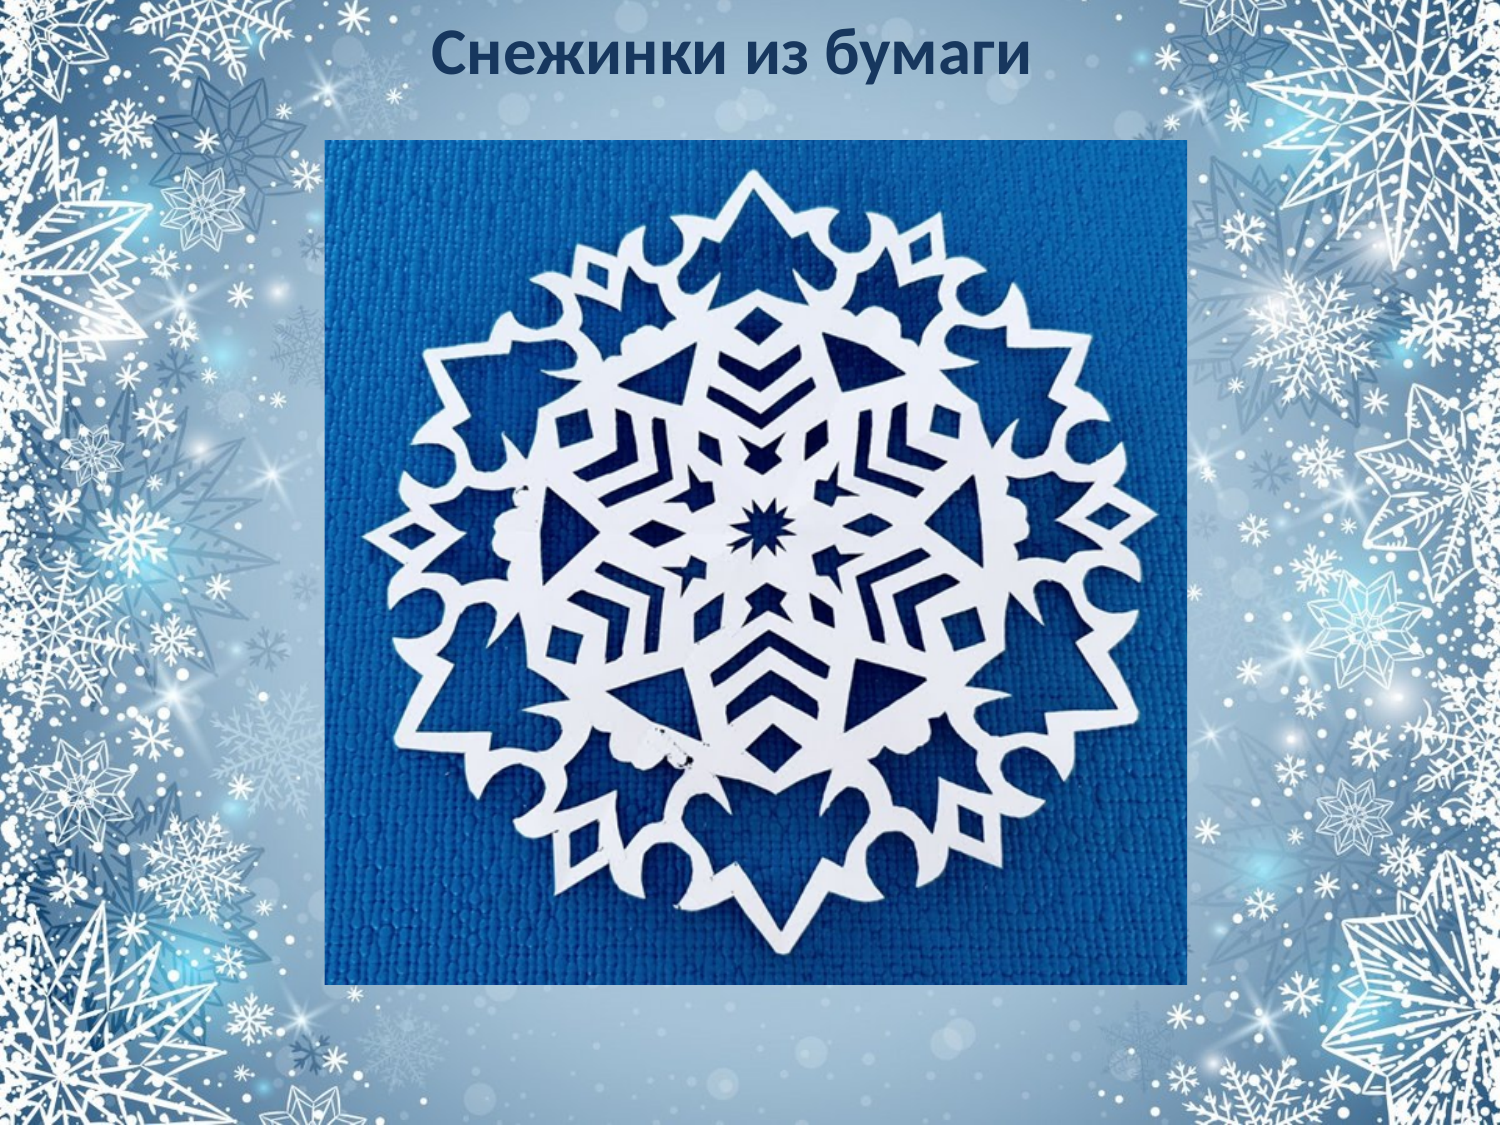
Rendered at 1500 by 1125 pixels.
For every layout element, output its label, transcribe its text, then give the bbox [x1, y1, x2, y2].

picture [0, 0, 1500, 1125]
text_box Снежинки из бумаги [253, 0, 1211, 96]
